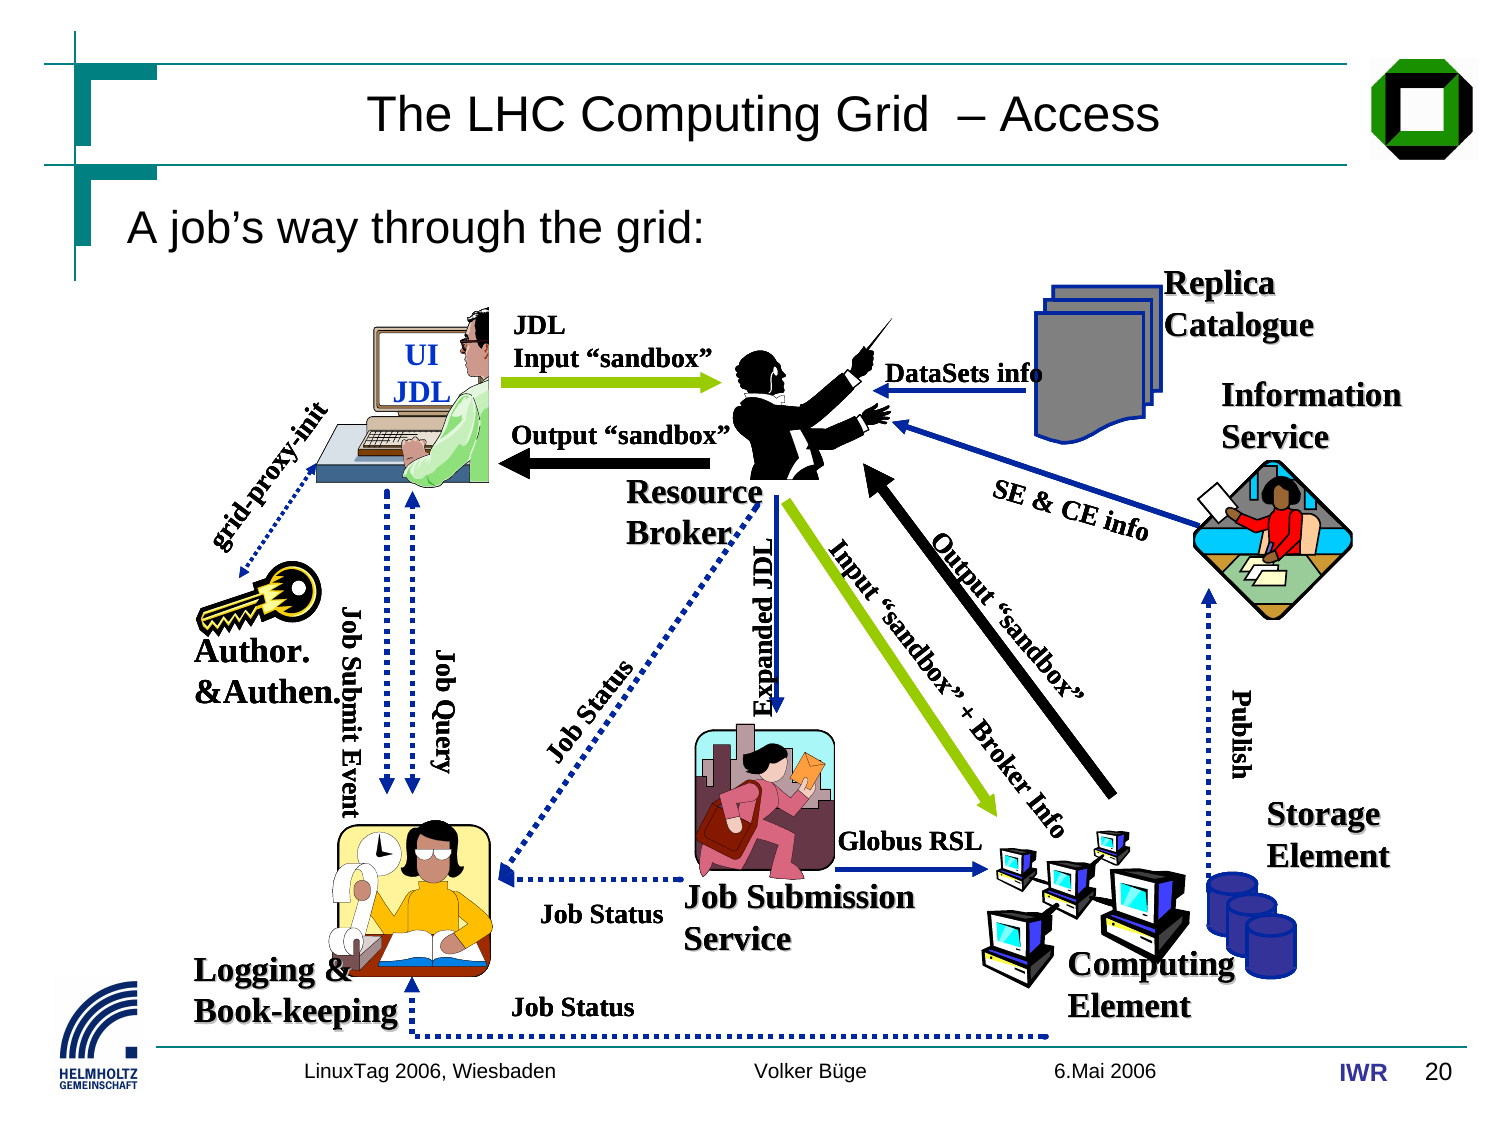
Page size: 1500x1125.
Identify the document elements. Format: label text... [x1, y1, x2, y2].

list A job’s way through the grid: [112, 184, 1425, 982]
title The LHC Computing Grid – Access [194, 53, 1347, 165]
picture [181, 255, 1426, 1041]
picture [1370, 58, 1479, 160]
